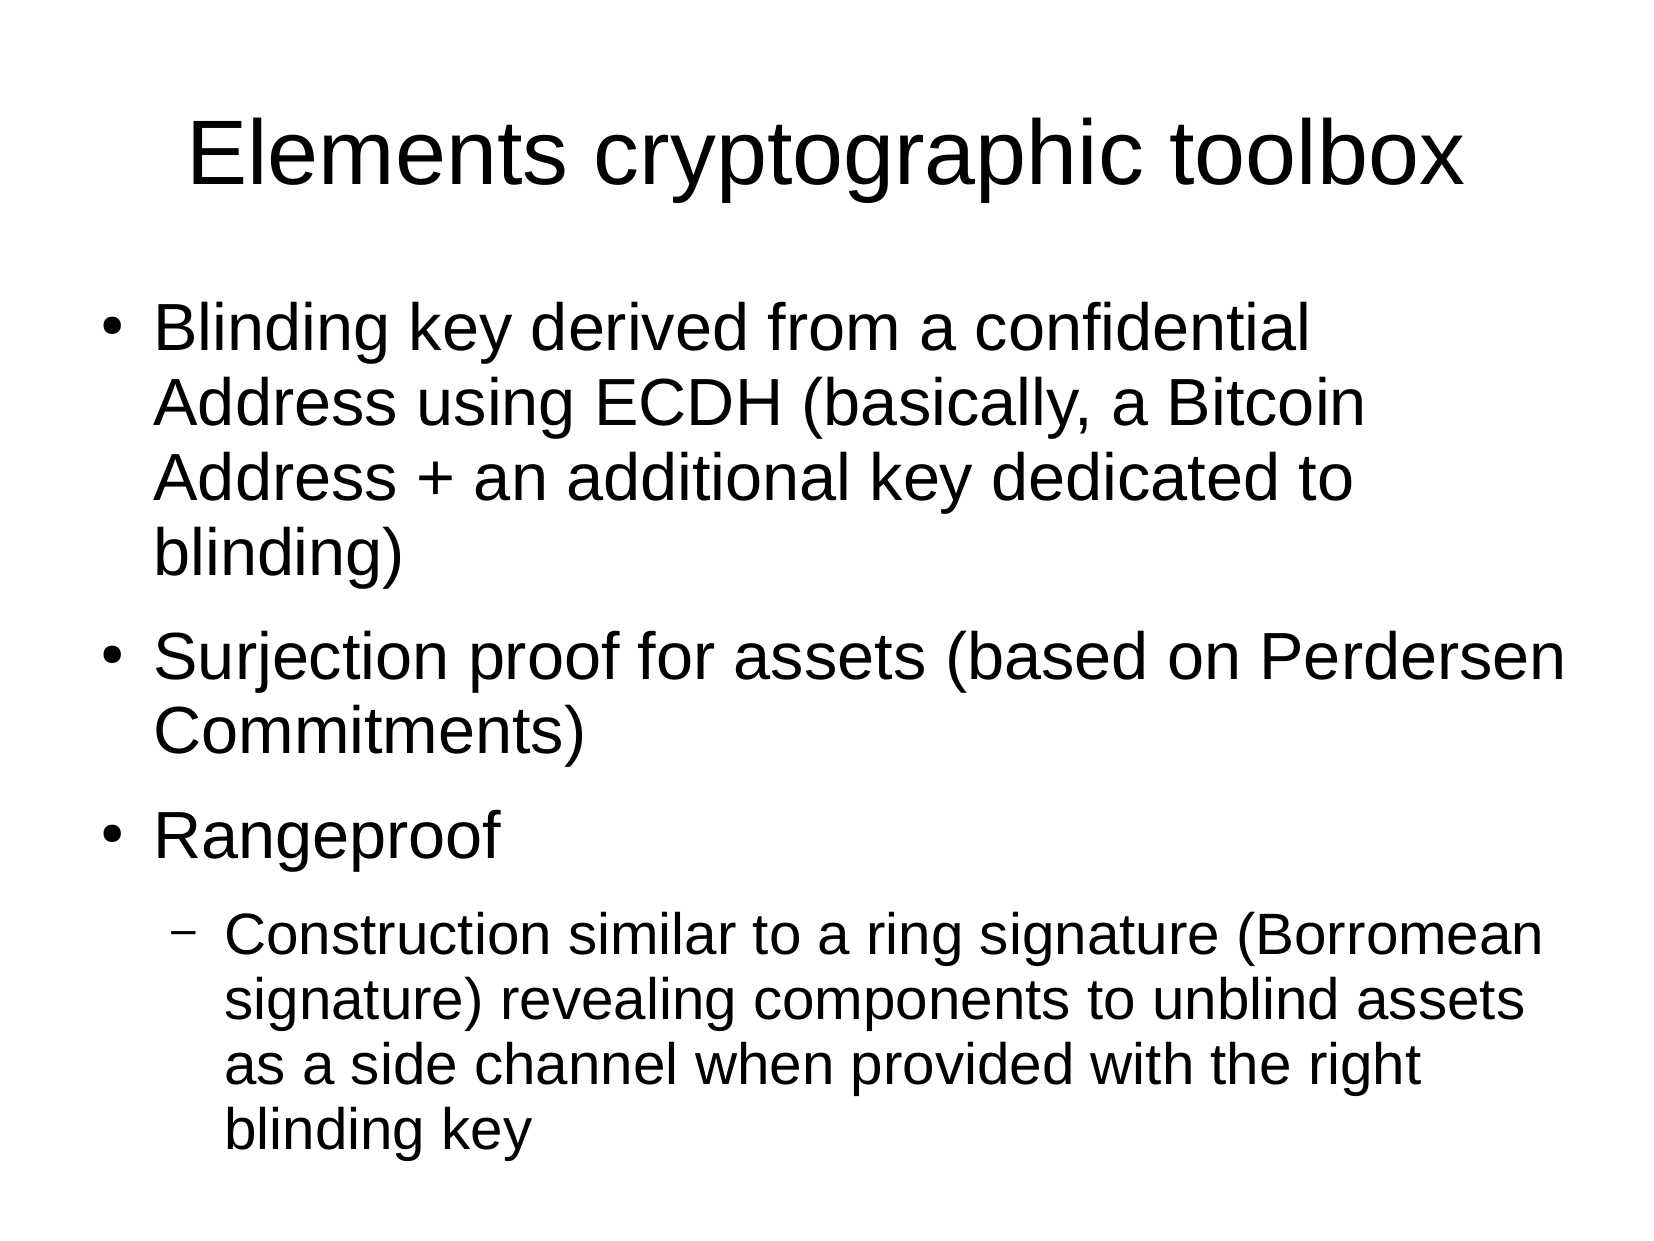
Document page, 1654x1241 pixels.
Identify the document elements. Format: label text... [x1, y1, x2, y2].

title Elements cryptographic toolbox [82, 49, 1571, 257]
list Blinding key derived from a confidential Address using ECDH (basically, a Bitcoin Address + an additional key dedicated to blinding) Surjection proof for assets (based on Perdersen Commitments) Rangeproof Construction similar to a ring signature (Borromean signature) revealing components to unblind assets as a side channel when provided with the right blinding key [82, 290, 1571, 1162]
